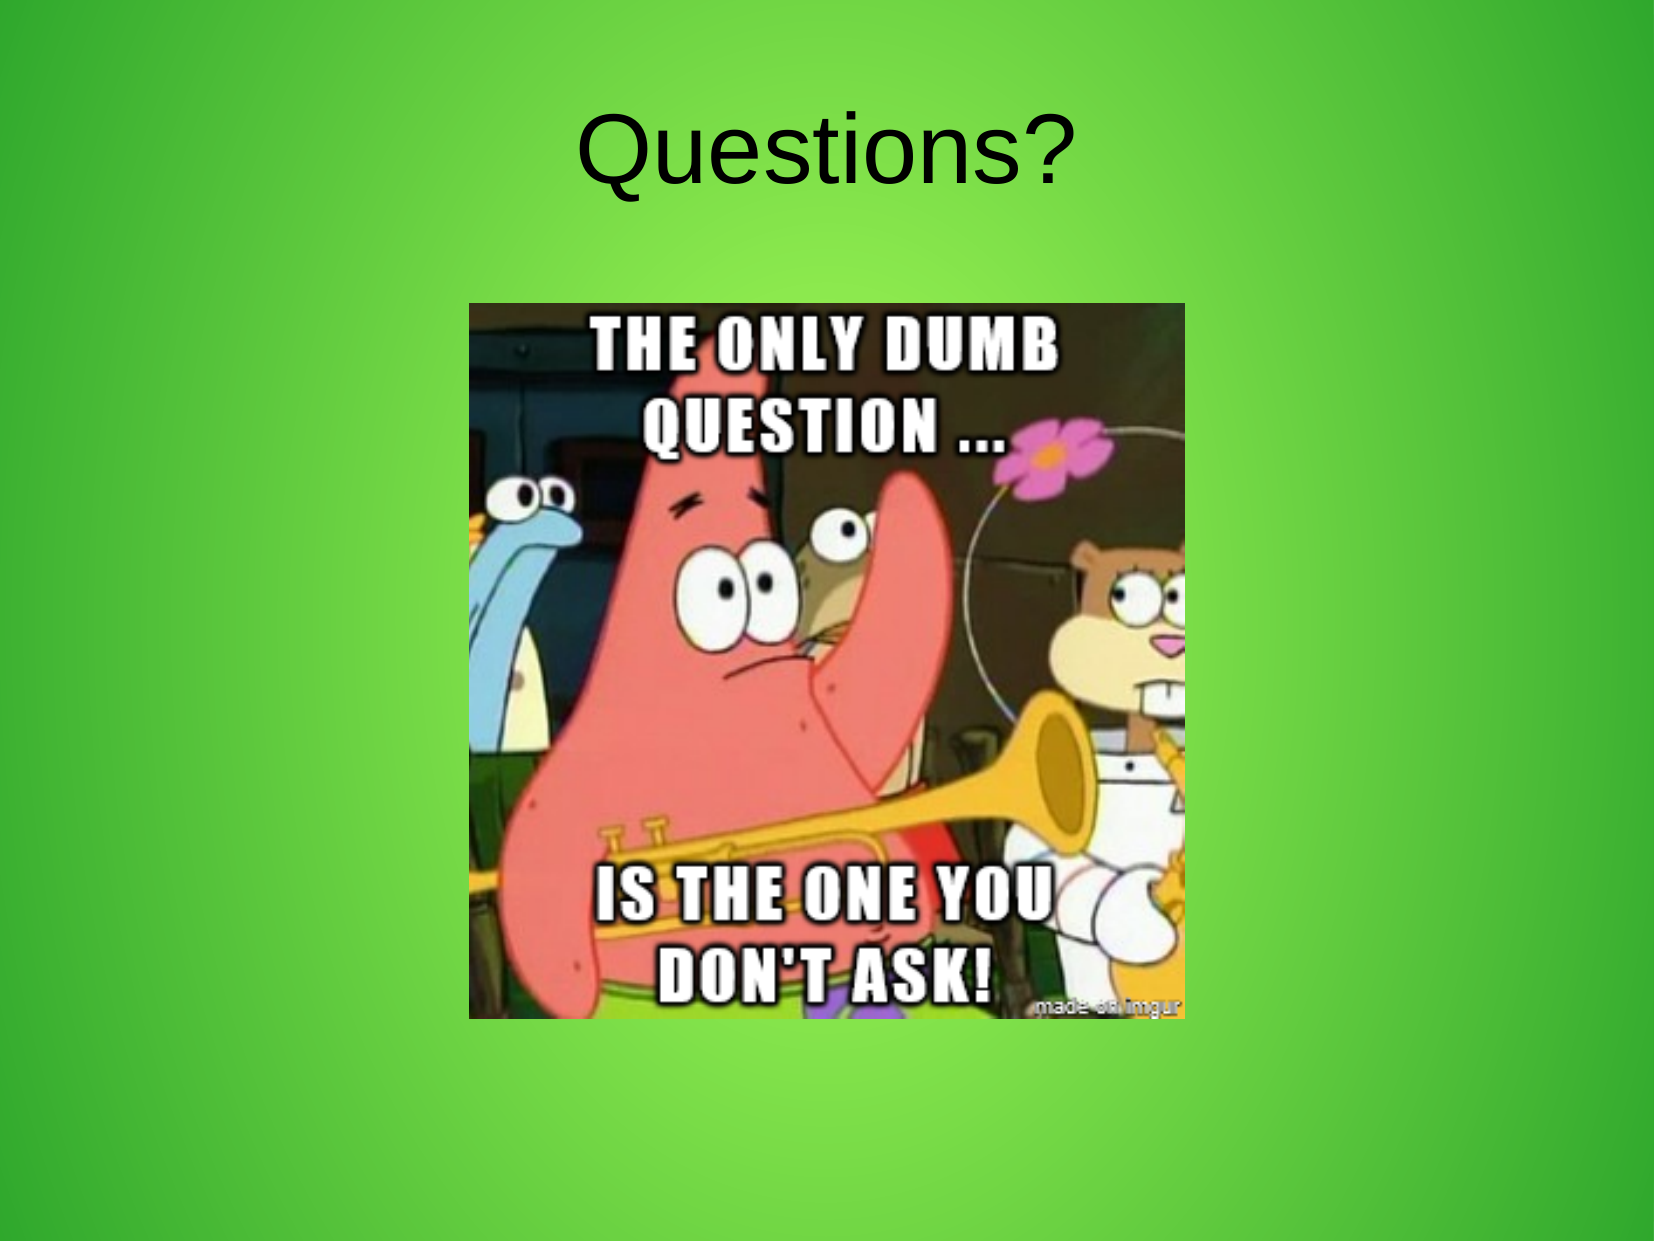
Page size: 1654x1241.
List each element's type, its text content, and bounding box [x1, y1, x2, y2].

picture [469, 303, 1185, 1019]
title Questions? [82, 47, 1571, 252]
